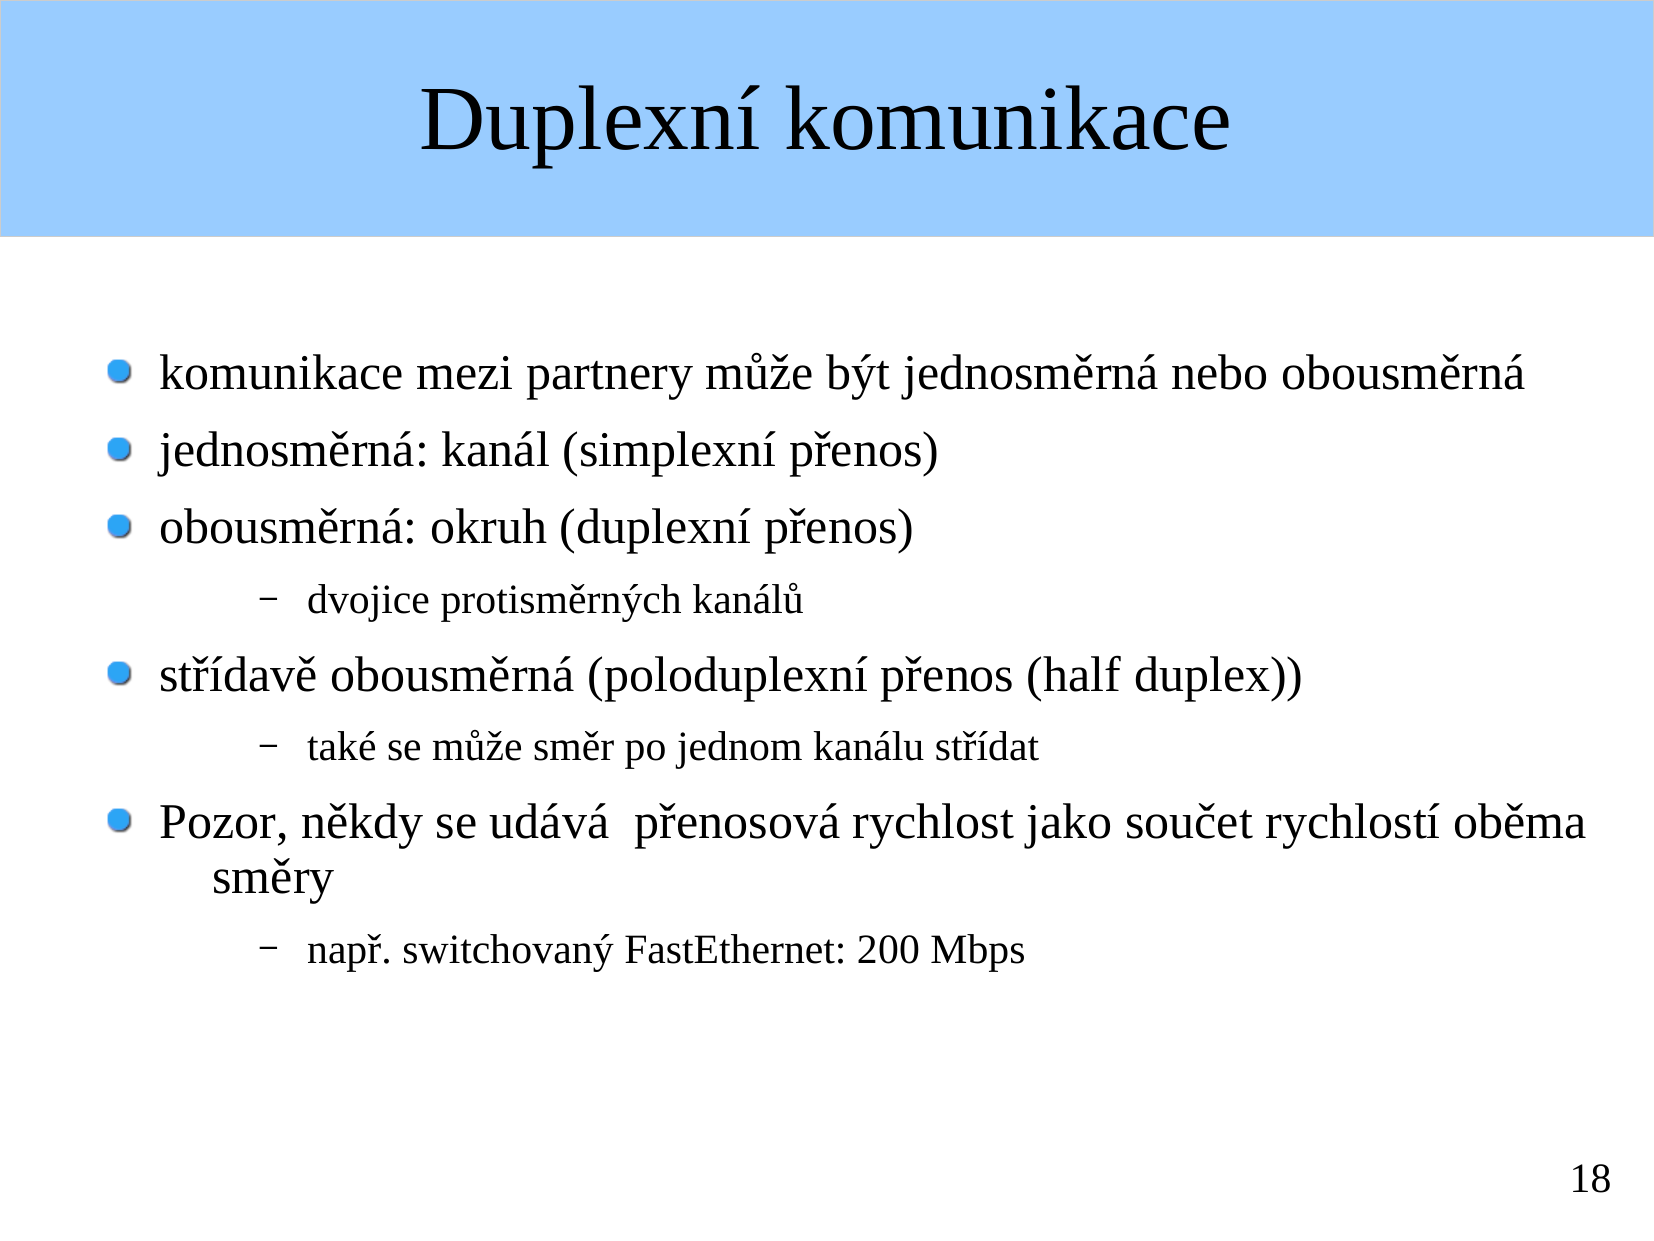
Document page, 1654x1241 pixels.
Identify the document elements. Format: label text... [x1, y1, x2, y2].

list komunikace mezi partnery může být jednosměrná nebo obousměrná jednosměrná: kanál (simplexní přenos) obousměrná: okruh (duplexní přenos) dvojice protisměrných kanálů střídavě obousměrná (poloduplexní přenos (half duplex)) také se může směr po jednom kanálu střídat Pozor, někdy se udává přenosová rychlost jako součet rychlostí oběma směry např. switchovaný FastEthernet: 200 Mbps [70, 344, 1595, 1157]
title Duplexní komunikace [0, 0, 1654, 237]
